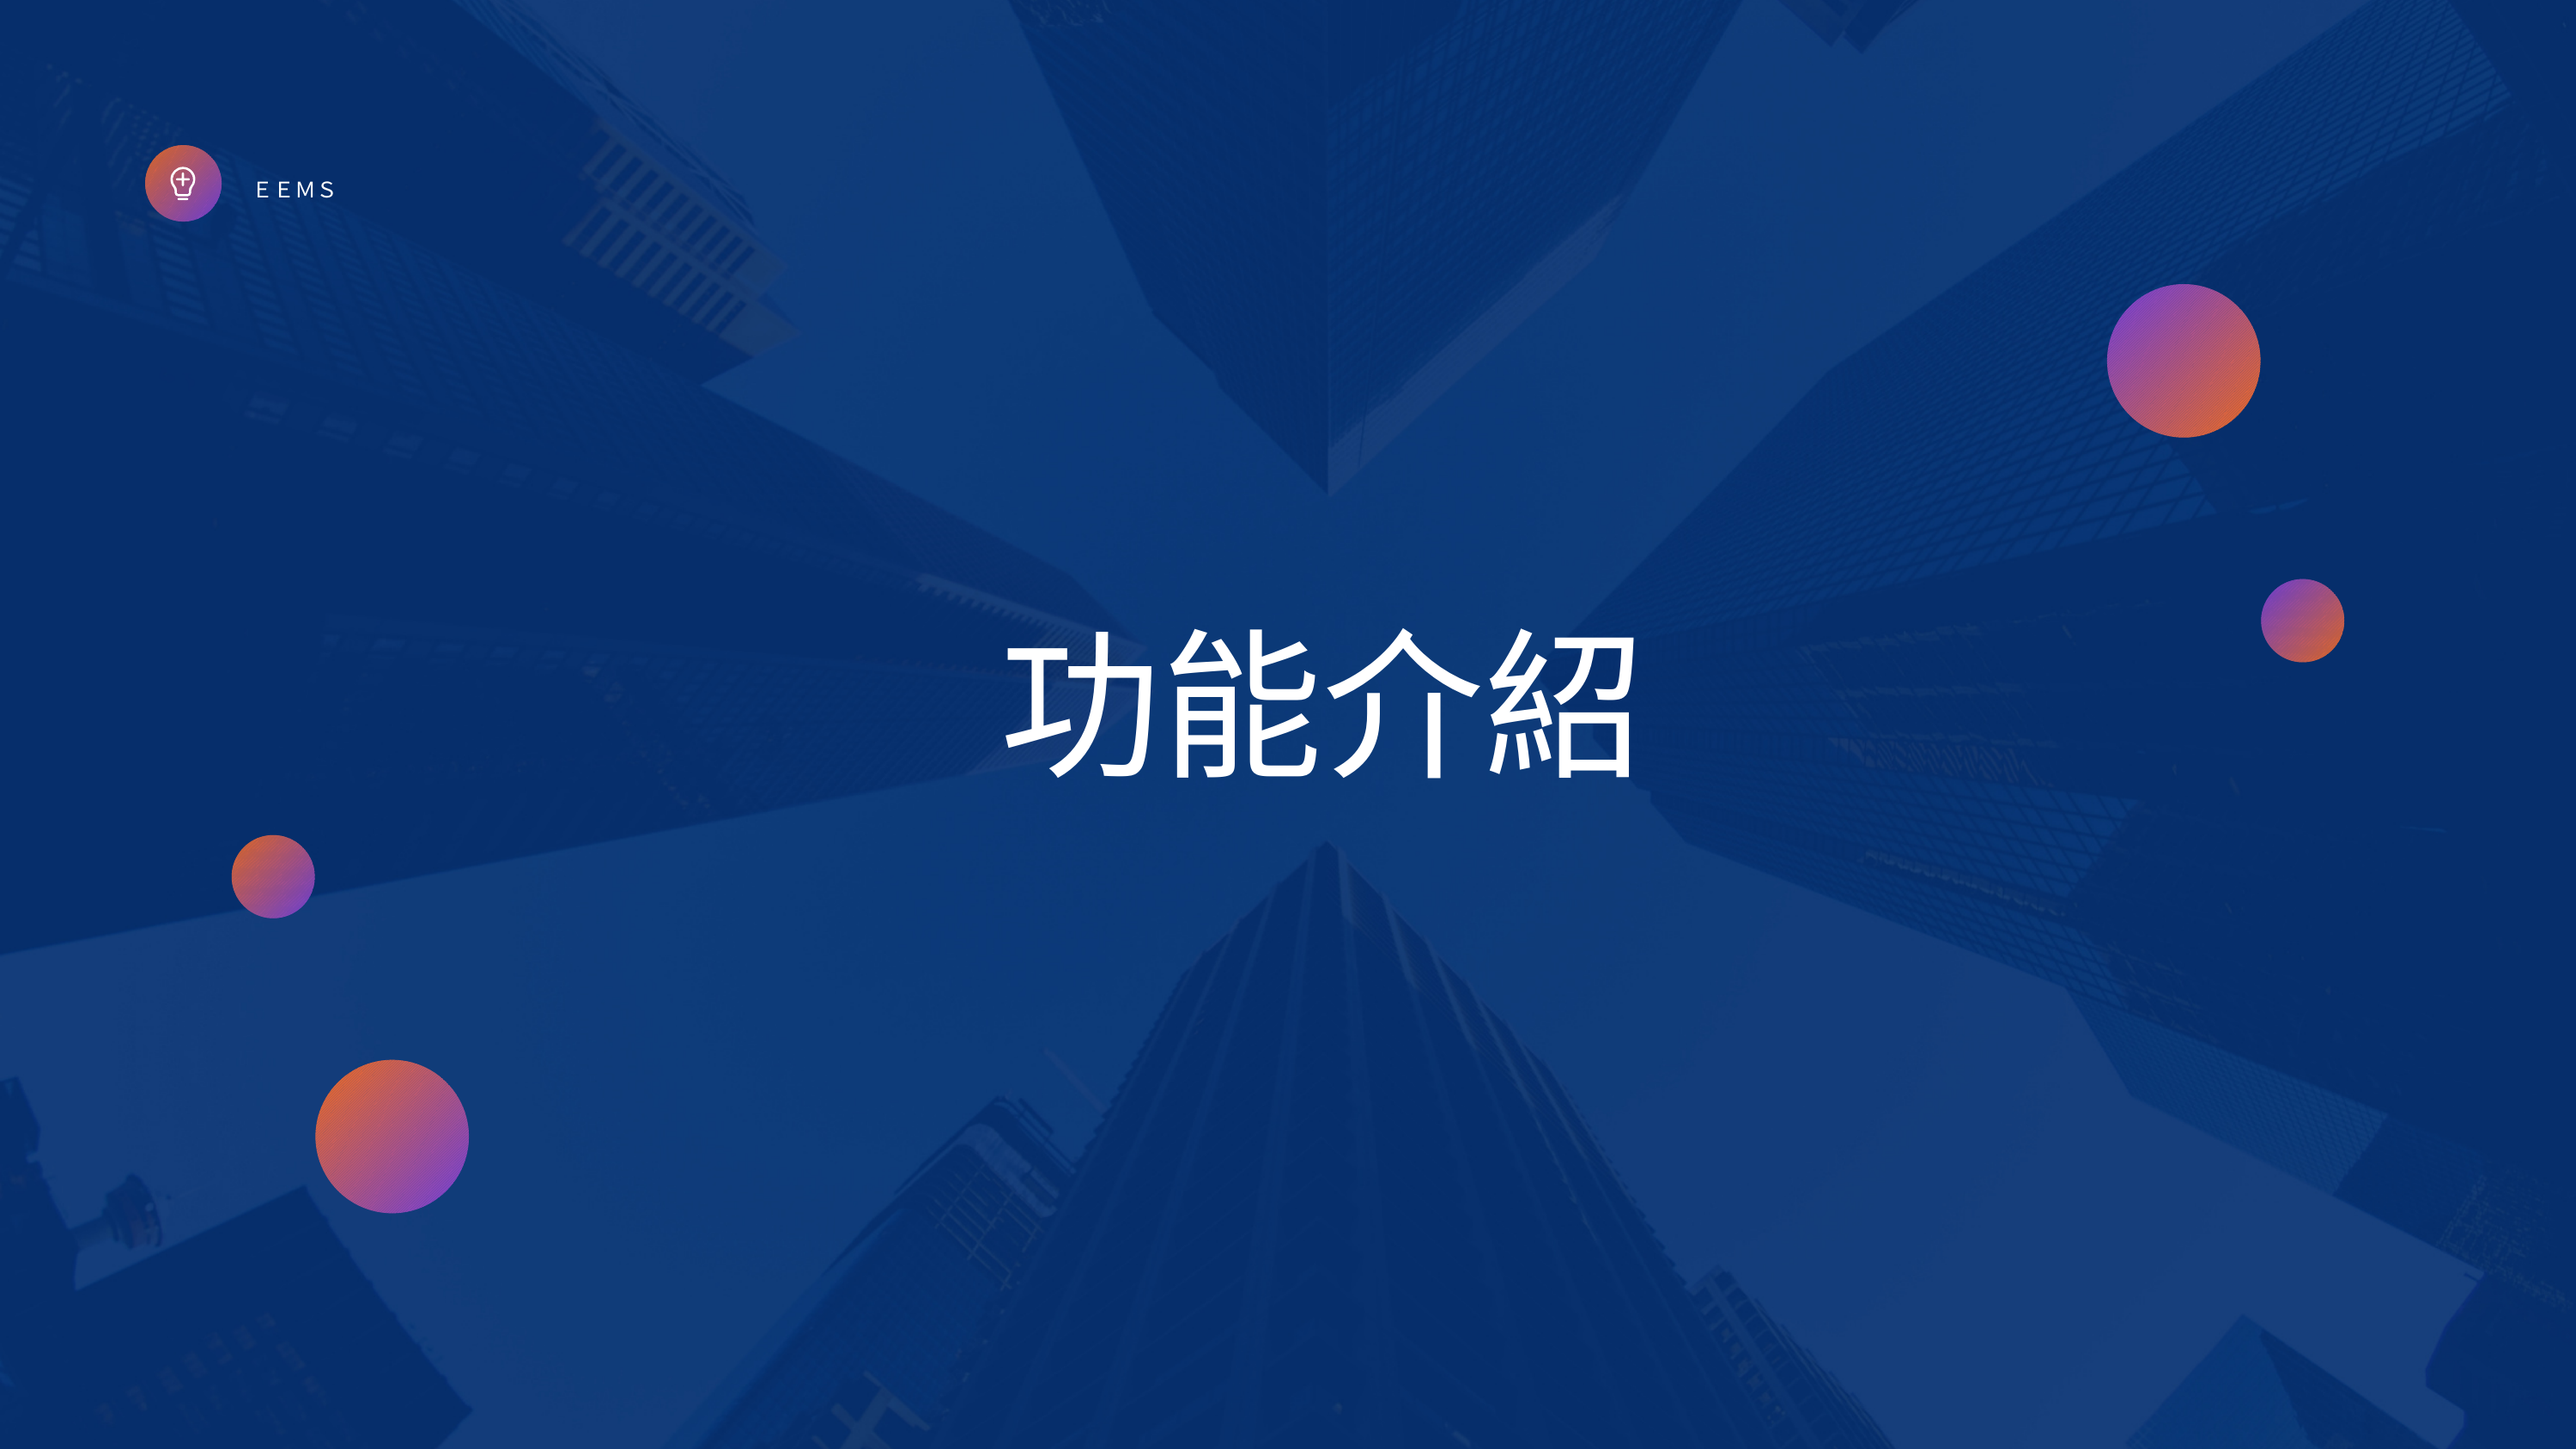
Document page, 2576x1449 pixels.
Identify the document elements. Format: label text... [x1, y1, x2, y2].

text_box 功能介紹 [511, 571, 2136, 784]
text_box ＥＥＭＳ [252, 172, 497, 200]
picture [0, 0, 2576, 1449]
